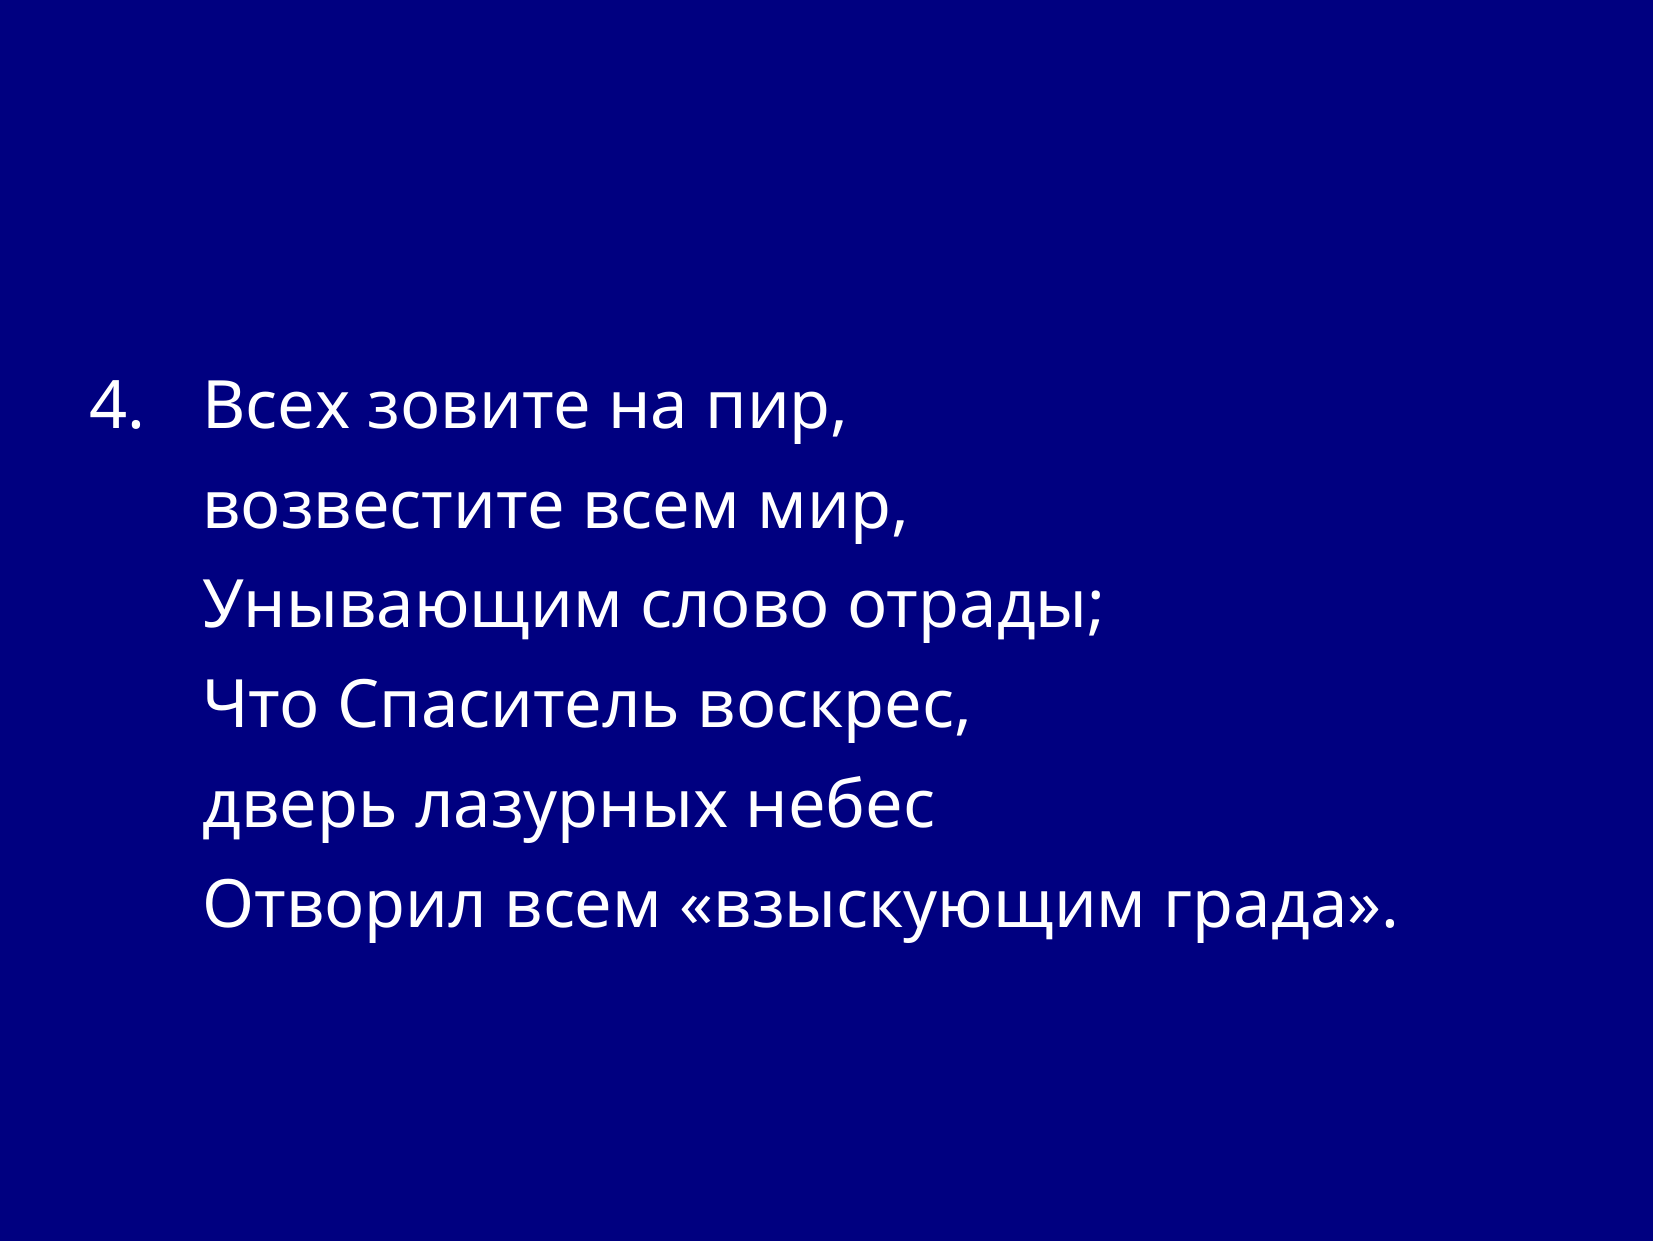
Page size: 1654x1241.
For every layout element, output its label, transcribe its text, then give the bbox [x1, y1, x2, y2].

text_box 4. Всех зовите на пир, возвестите всем мир, Унывающим слово отрады; Что Спаситель воскрес, дверь лазурных небес Отворил всем «взыскующим града». [75, 150, 1576, 1163]
